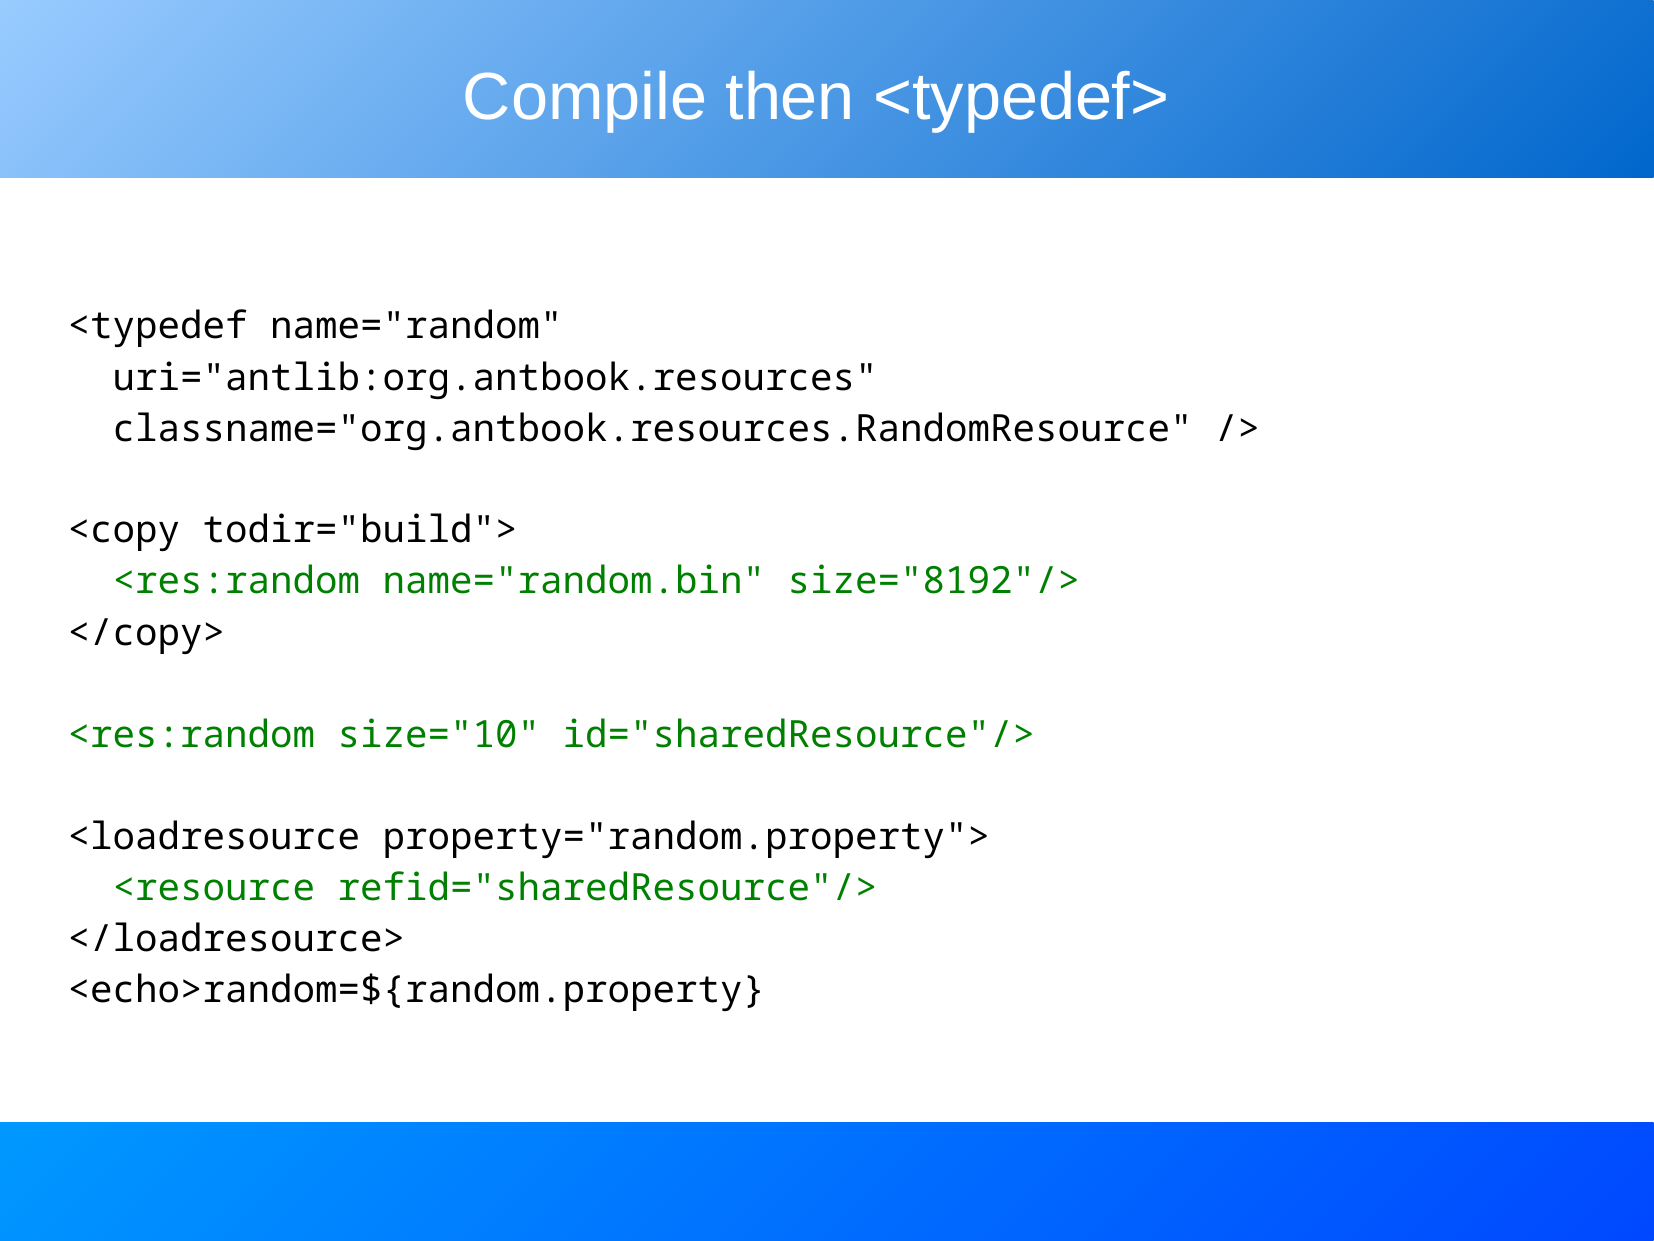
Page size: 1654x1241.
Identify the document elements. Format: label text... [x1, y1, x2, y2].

text_box <typedef name="random" uri="antlib:org.antbook.resources" classname="org.antbook.resources.RandomResource" /> <copy todir="build"> <res:random name="random.bin" size="8192"/> </copy> <res:random size="10" id="sharedResource"/> <loadresource property="random.property"> <resource refid="sharedResource"/> </loadresource> <echo>random=${random.property} [52, 386, 1592, 926]
title Compile then <typedef> [162, 59, 1489, 148]
